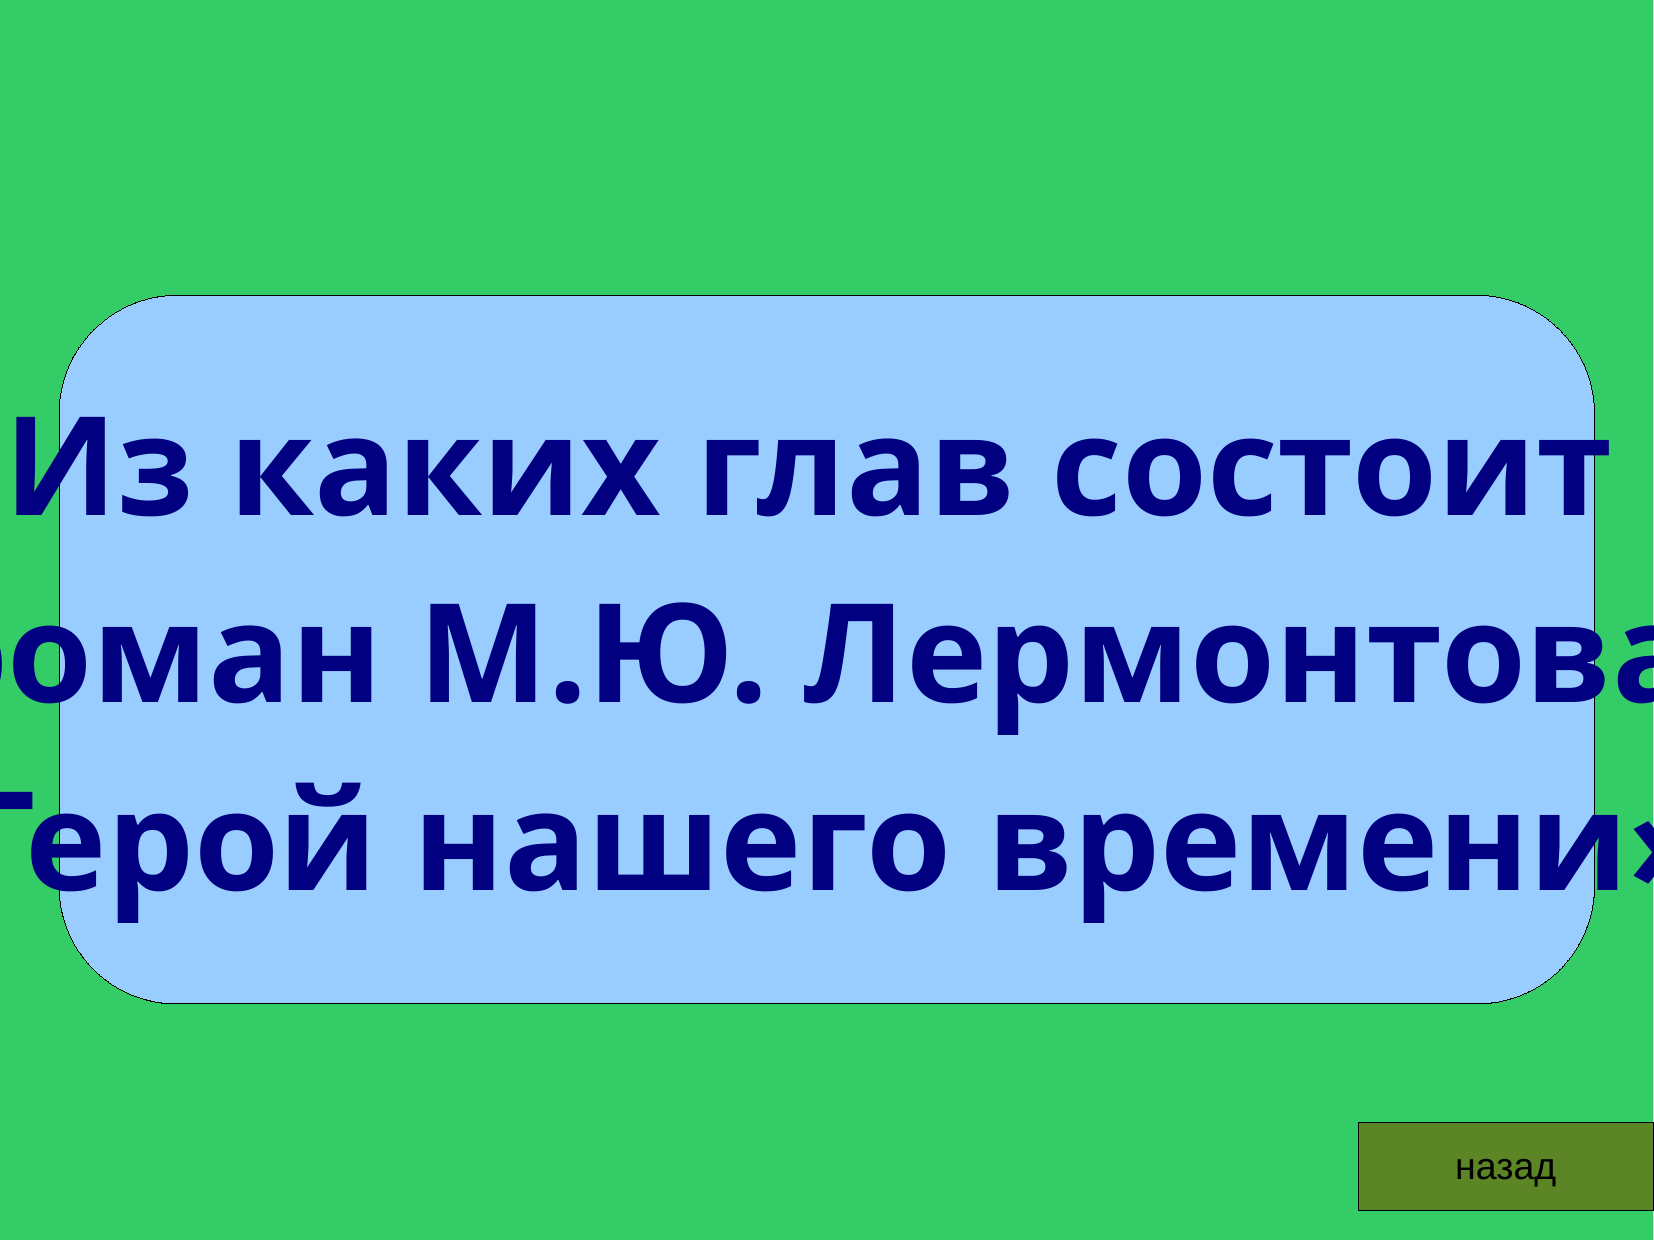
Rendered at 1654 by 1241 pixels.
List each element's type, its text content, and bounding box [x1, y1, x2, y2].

text_box назад [1358, 1122, 1654, 1211]
text_box Из каких глав состоит роман М.Ю. Лермонтова «Герой нашего времени»? [59, 295, 1595, 1004]
